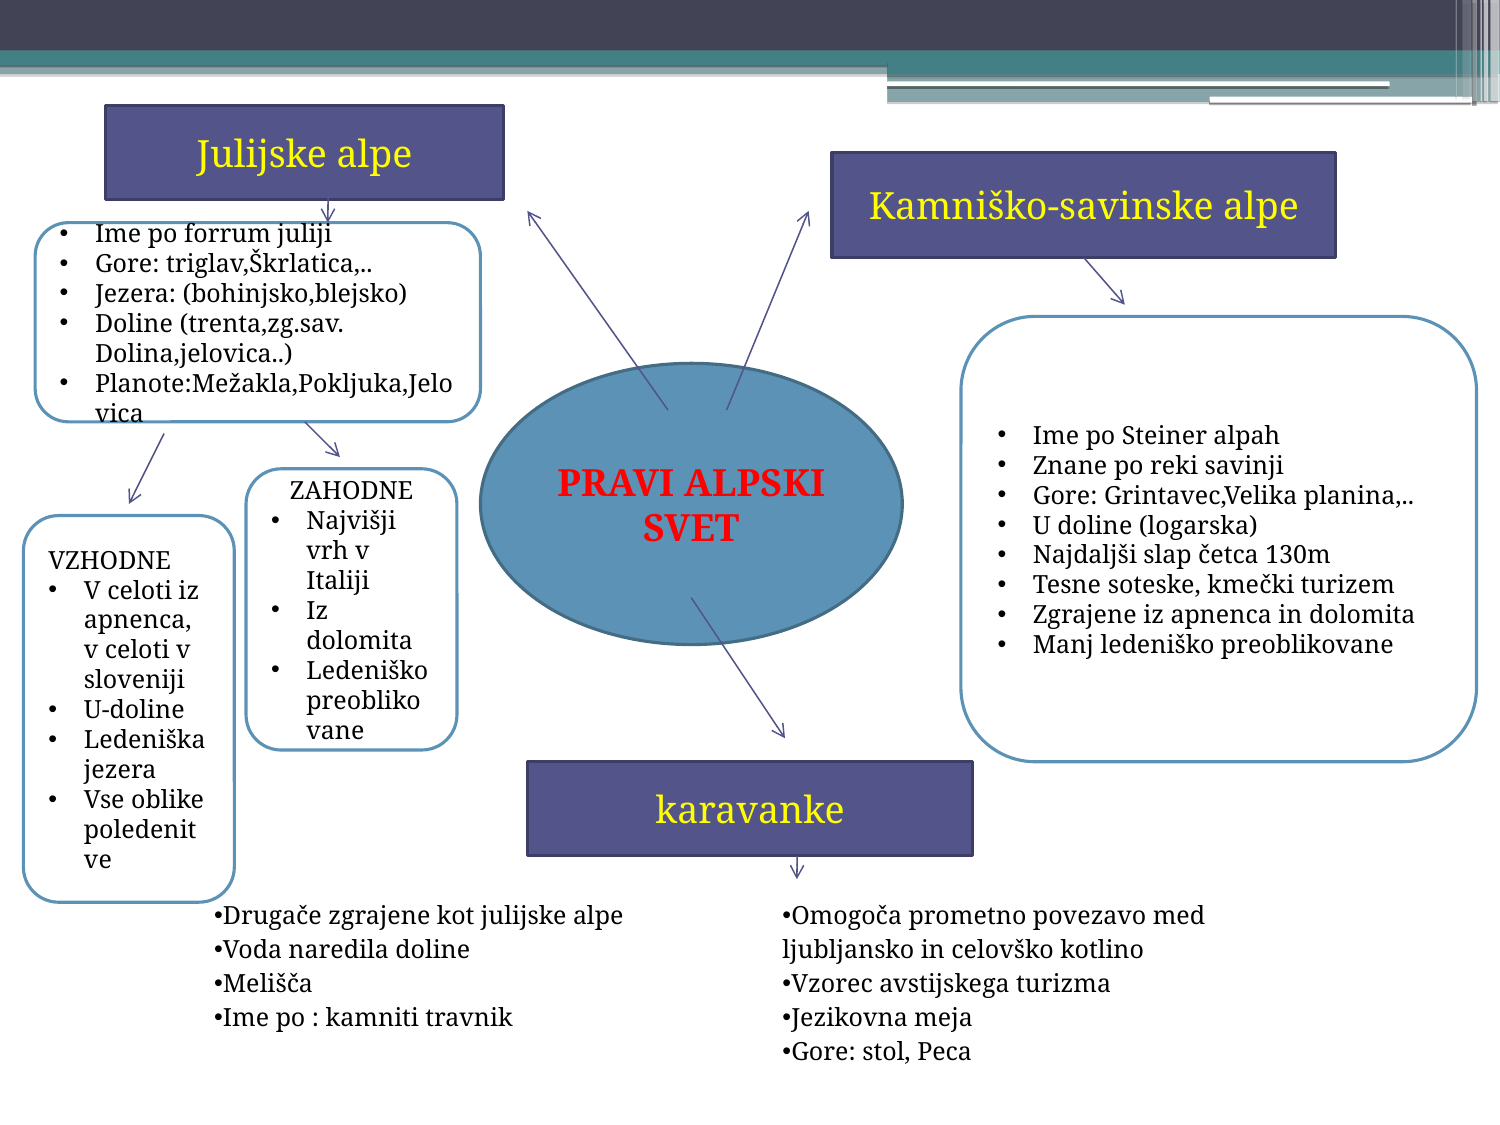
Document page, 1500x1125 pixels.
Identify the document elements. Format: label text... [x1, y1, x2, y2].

text_box VZHODNE V celoti iz apnenca, v celoti v sloveniji U-doline Ledeniška jezera Vse oblike poledenitve [23, 515, 235, 903]
text_box Ime po forrum juliji Gore: triglav,Škrlatica,.. Jezera: (bohinjsko,blejsko) Doline (trenta,zg.sav. Dolina,jelovica..) Planote:Mežakla,Pokljuka,Jelovica [35, 222, 481, 422]
text_box Kamniško-savinske alpe [832, 152, 1336, 258]
text_box Julijske alpe [105, 105, 504, 200]
text_box karavanke [527, 761, 973, 856]
table_header Drugače zgrajene kot julijske alpe Voda naredila doline Melišča Ime po : kamniti travnik [199, 891, 768, 1076]
text_box ZAHODNE Najvišji vrh v Italiji Iz dolomita Ledeniško preoblikovane [246, 468, 457, 751]
text_box Ime po Steiner alpah Znane po reki savinji Gore: Grintavec,Velika planina,.. U doline (logarska) Najdaljši slap četca 130m Tesne soteske, kmečki turizem Zgrajene iz apnenca in dolomita Manj ledeniško preoblikovane [960, 316, 1477, 762]
table_header Omogoča prometno povezavo med ljubljansko in celovško kotlino Vzorec avstijskega turizma Jezikovna meja Gore: stol, Peca [768, 891, 1336, 1076]
text_box PRAVI ALPSKI SVET [480, 363, 903, 645]
